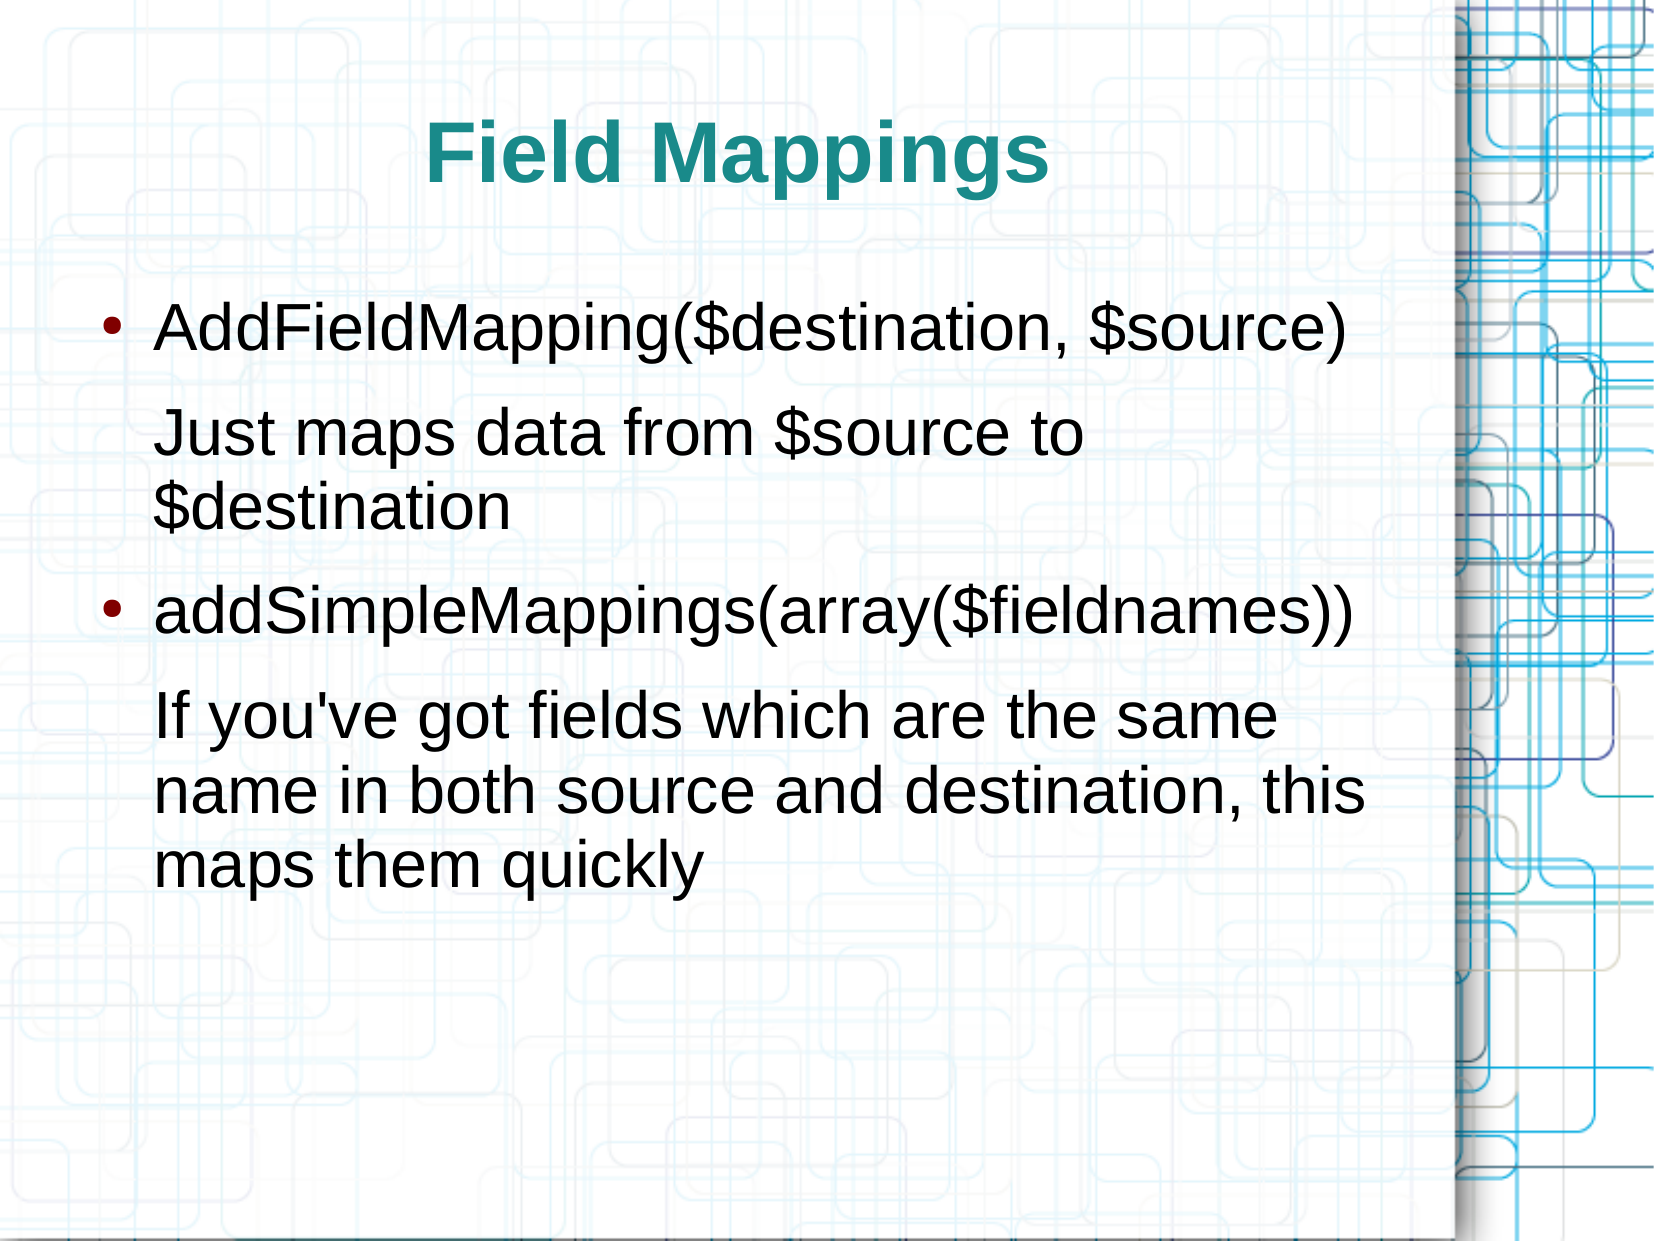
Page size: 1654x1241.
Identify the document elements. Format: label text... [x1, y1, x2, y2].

title Field Mappings [59, 49, 1418, 257]
list AddFieldMapping($destination, $source) Just maps data from $source to $destination addSimpleMappings(array($fieldnames)) If you've got fields which are the same name in both source and destination, this maps them quickly [82, 290, 1418, 1109]
picture [0, 0, 1654, 1241]
